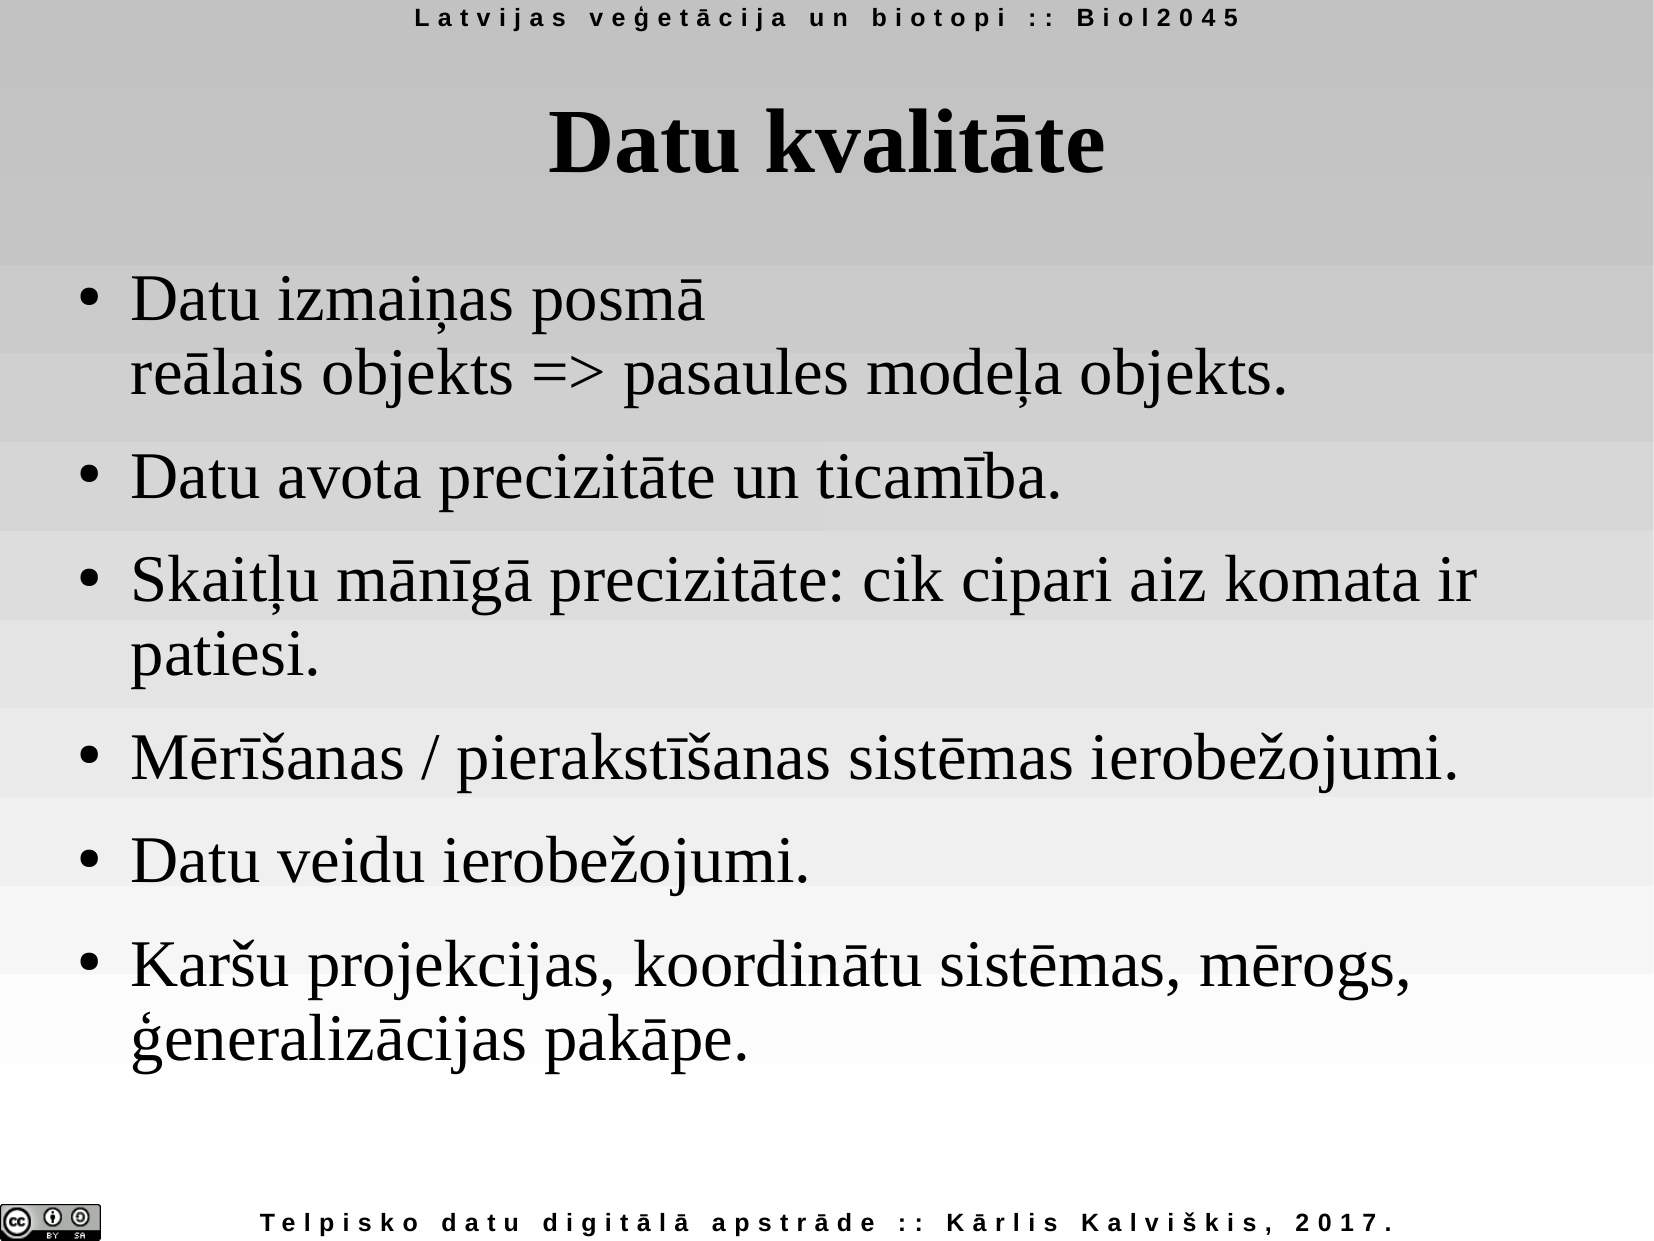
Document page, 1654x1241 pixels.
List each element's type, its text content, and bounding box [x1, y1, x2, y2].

title Datu kvalitāte [59, 37, 1596, 246]
list Datu izmaiņas posmā reālais objekts => pasaules modeļa objekts. Datu avota precizitāte un ticamība. Skaitļu mānīgā precizitāte: cik cipari aiz komata ir patiesi. Mērīšanas / pierakstīšanas sistēmas ierobežojumi. Datu veidu ierobežojumi. Karšu projekcijas, koordinātu sistēmas, mērogs, ģeneralizācijas pakāpe. [59, 261, 1596, 1175]
picture [0, 0, 1654, 1241]
